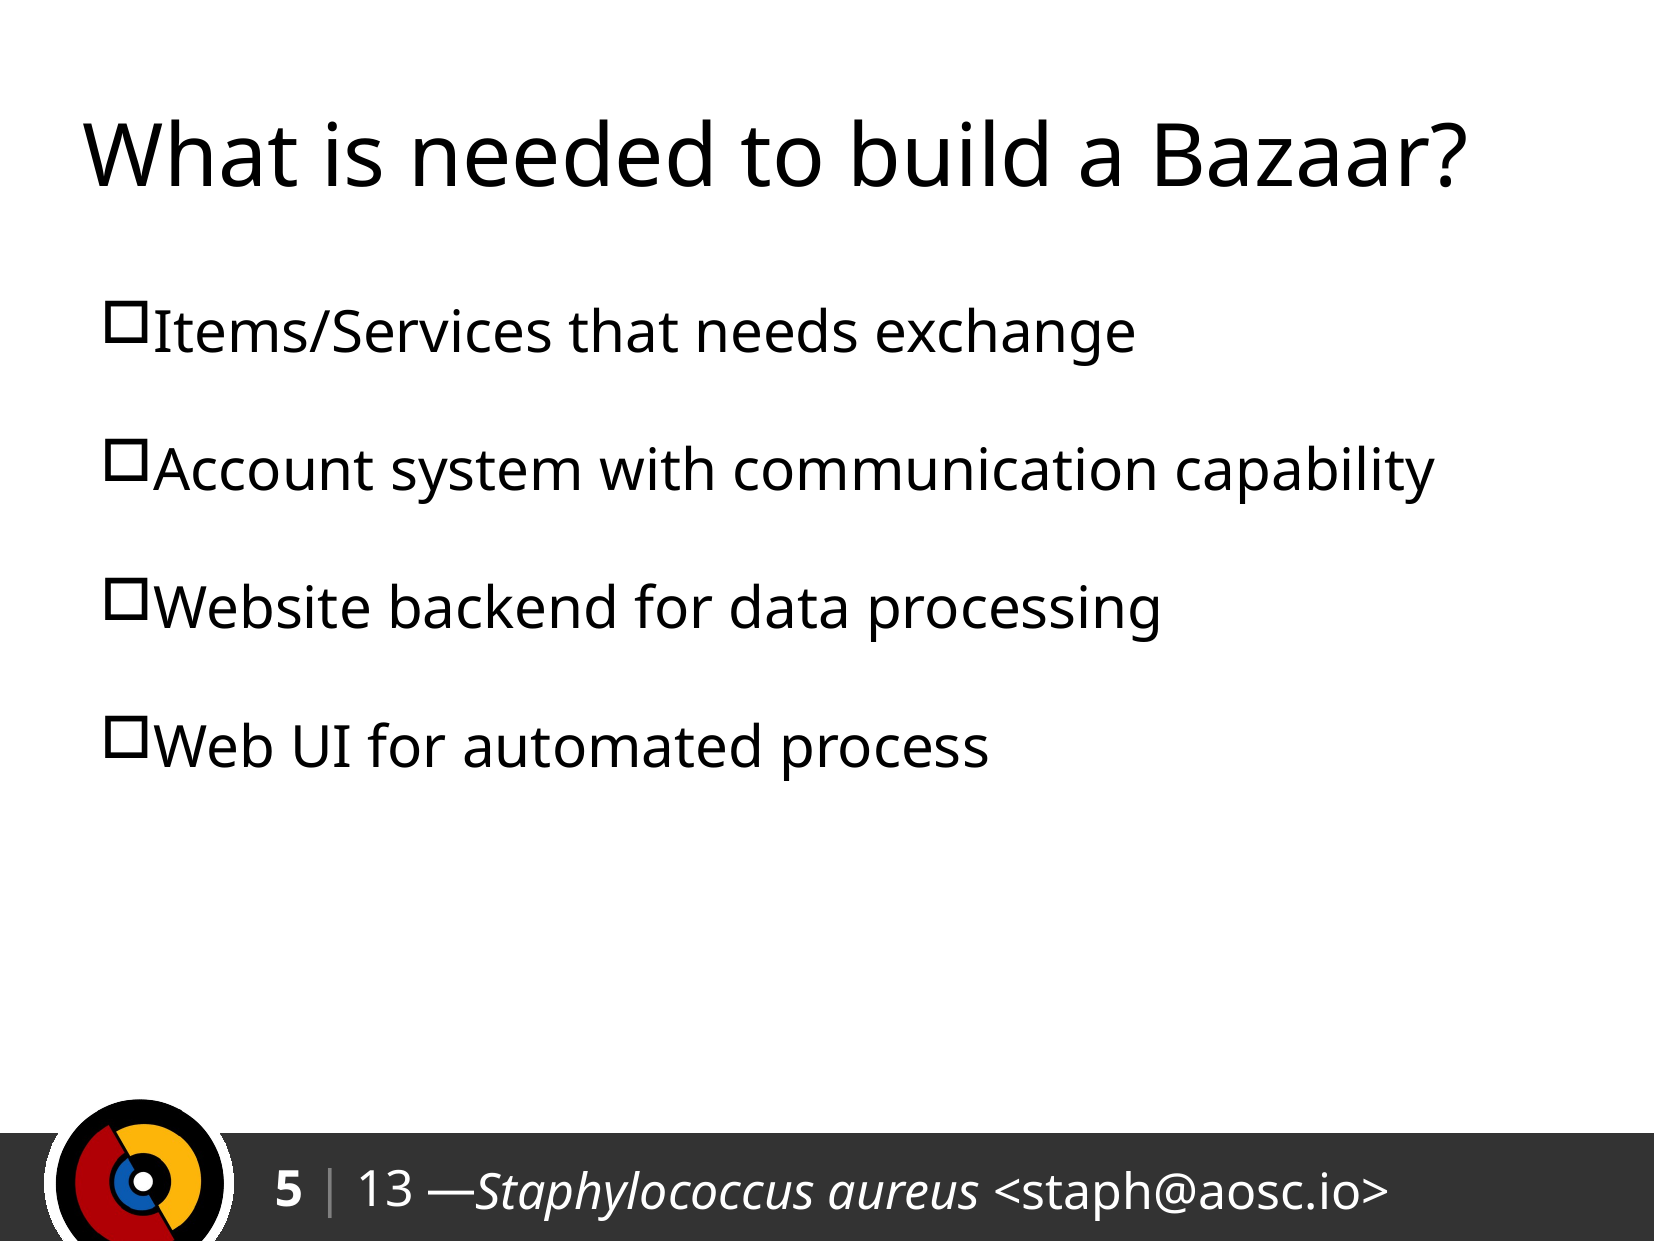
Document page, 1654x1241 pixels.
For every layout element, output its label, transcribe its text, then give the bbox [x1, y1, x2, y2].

picture [20, 1064, 259, 1241]
title What is needed to build a Bazaar? [82, 49, 1571, 257]
list Items/Services that needs exchange Account system with communication capability Website backend for data processing Web UI for automated process [82, 290, 1571, 1010]
